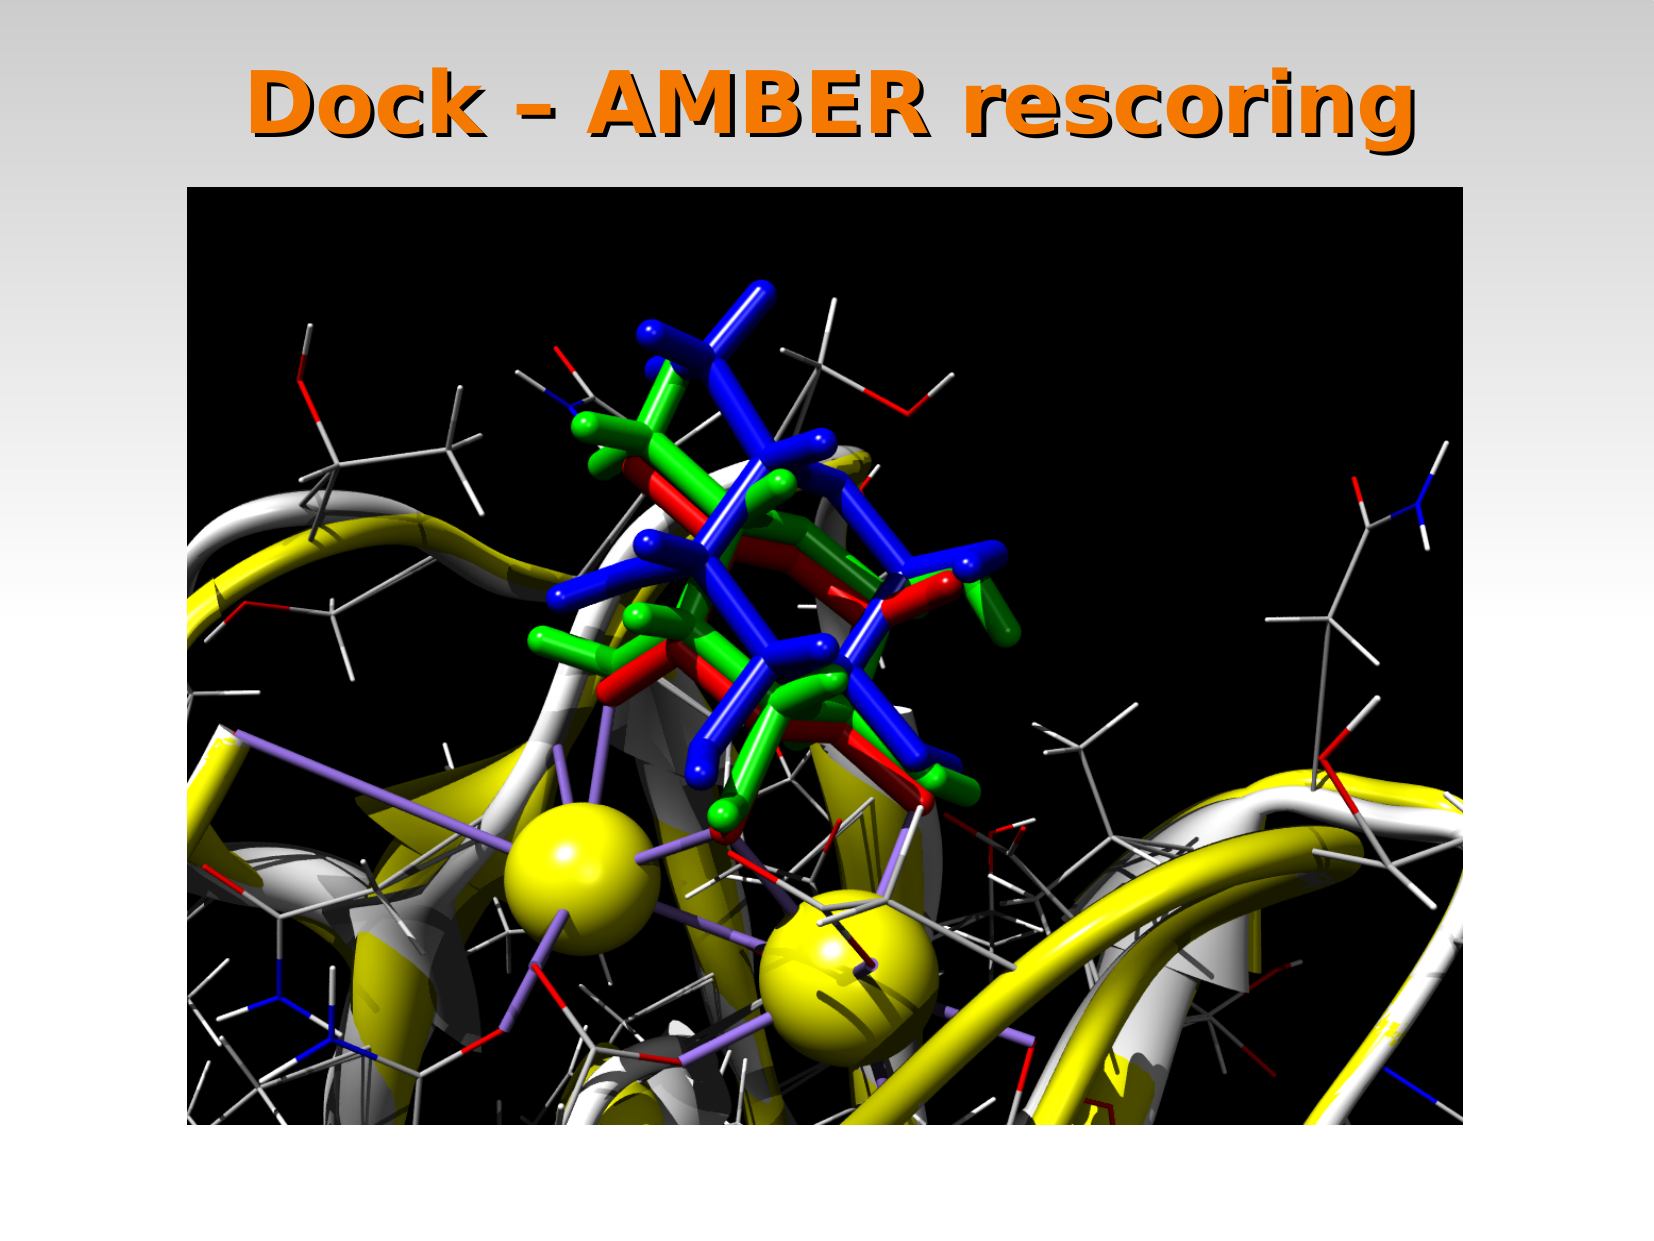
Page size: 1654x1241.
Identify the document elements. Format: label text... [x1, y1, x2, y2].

picture [187, 187, 1463, 1126]
title Dock – AMBER rescoring [86, 0, 1576, 208]
